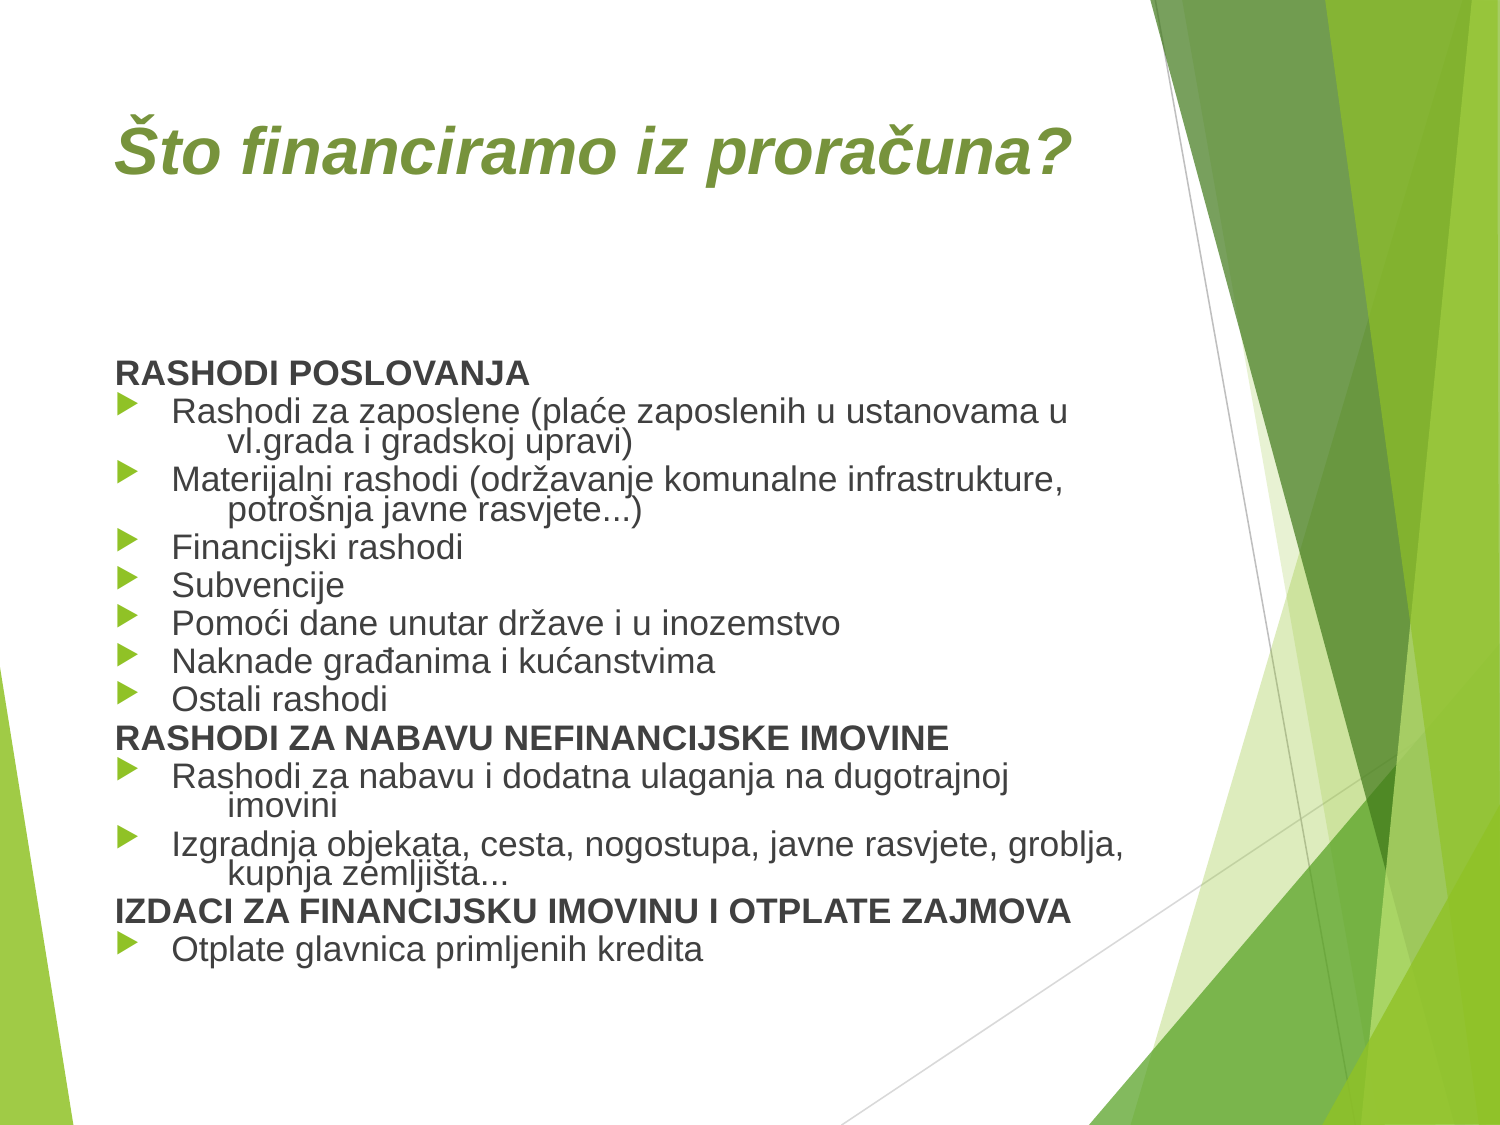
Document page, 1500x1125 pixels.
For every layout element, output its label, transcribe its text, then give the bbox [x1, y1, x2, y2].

title Što financiramo iz proračuna? [99, 99, 1142, 317]
list RASHODI POSLOVANJA Rashodi za zaposlene (plaće zaposlenih u ustanovama u vl.grada i gradskoj upravi) Materijalni rashodi (održavanje komunalne infrastrukture, potrošnja javne rasvjete...) Financijski rashodi Subvencije Pomoći dane unutar države i u inozemstvo Naknade građanima i kućanstvima Ostali rashodi RASHODI ZA NABAVU NEFINANCIJSKE IMOVINE Rashodi za nabavu i dodatna ulaganja na dugotrajnoj imovini Izgradnja objekata, cesta, nogostupa, javne rasvjete, groblja, kupnja zemljišta... IZDACI ZA FINANCIJSKU IMOVINU I OTPLATE ZAJMOVA Otplate glavnica primljenih kredita [99, 354, 1142, 992]
